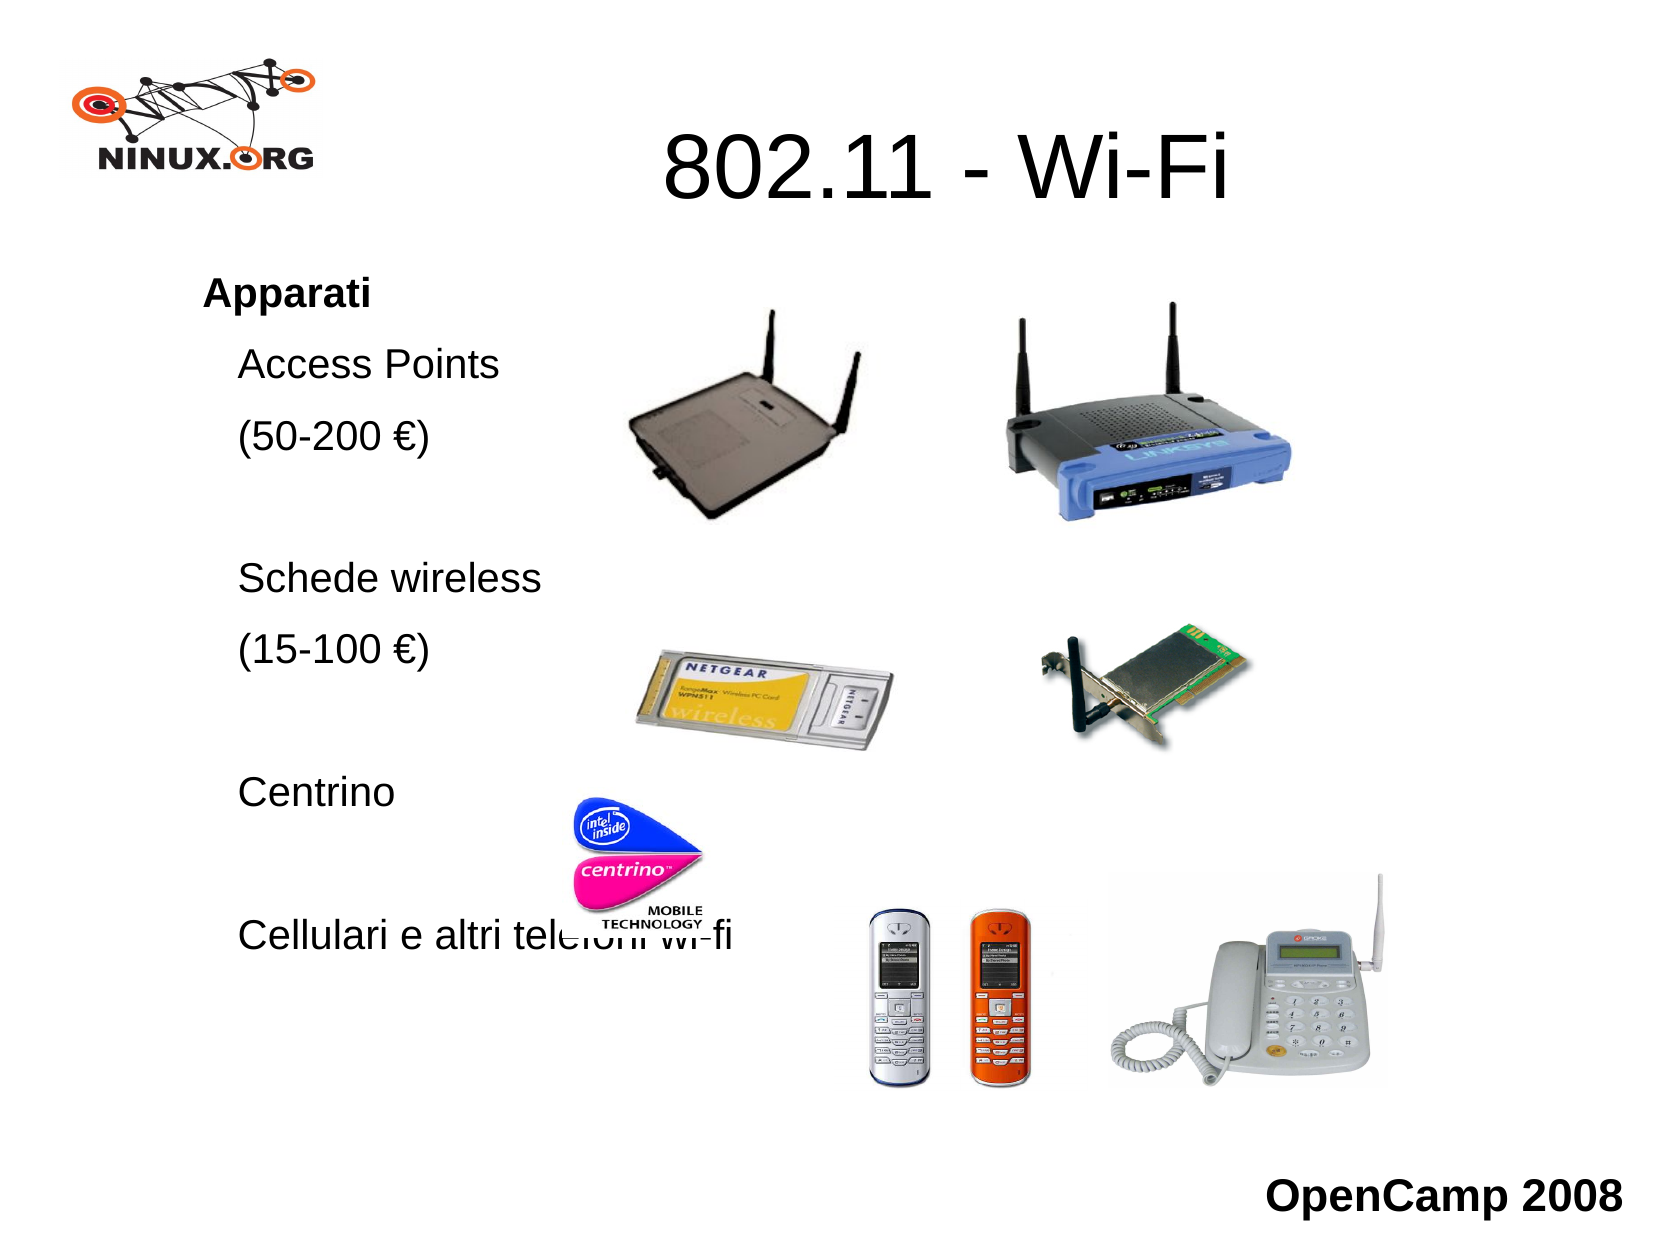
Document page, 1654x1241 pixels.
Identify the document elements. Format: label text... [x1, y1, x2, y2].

picture [1108, 872, 1388, 1088]
picture [834, 899, 1088, 1091]
picture [968, 268, 1313, 563]
text_box OpenCamp 2008 [1237, 1162, 1651, 1237]
text_box Apparati Access Points (50-200 €) Schede wireless (15-100 €) Centrino Cellulari e altri telefoni wi-fi [187, 262, 1313, 1176]
picture [562, 608, 901, 938]
title 802.11 - Wi-Fi [356, 70, 1538, 263]
picture [1012, 599, 1276, 778]
picture [59, 58, 323, 178]
picture [600, 307, 892, 526]
